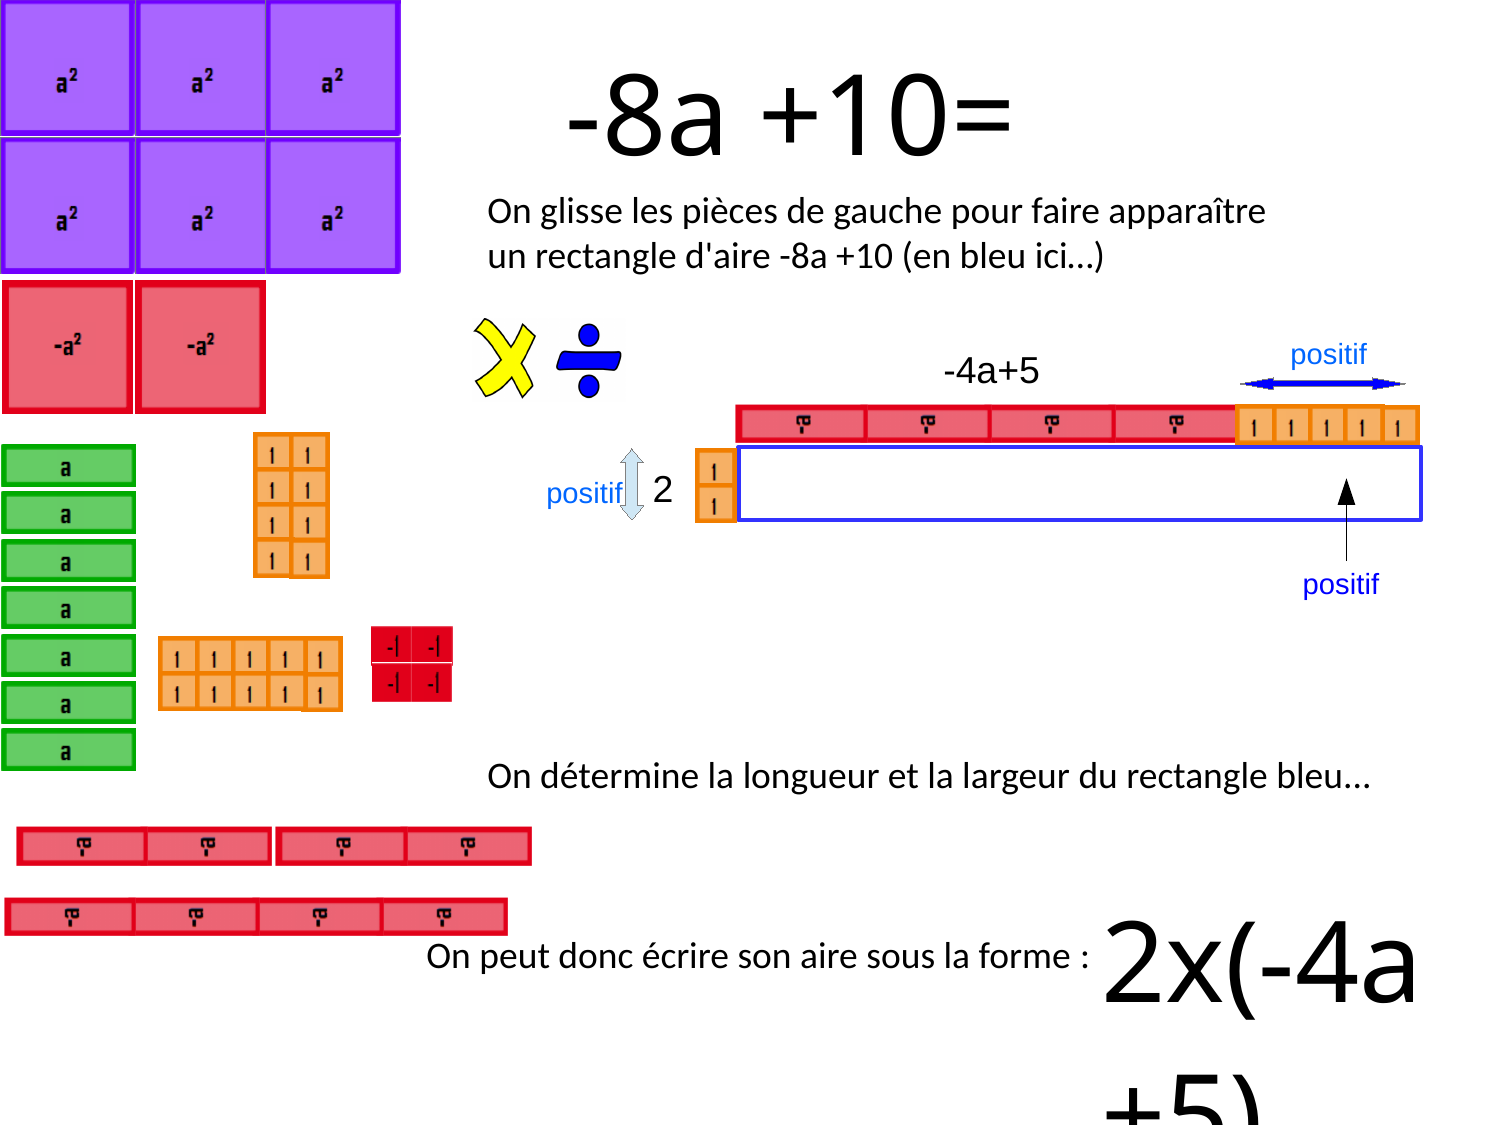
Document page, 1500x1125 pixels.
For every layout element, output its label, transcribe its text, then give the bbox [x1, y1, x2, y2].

text_box positif [1287, 560, 1406, 609]
picture [2, 280, 133, 414]
picture [158, 636, 343, 712]
picture [0, 539, 136, 582]
picture [371, 625, 453, 703]
picture [0, 634, 136, 677]
text_box On peut donc écrire son aire sous la forme : [411, 933, 1123, 994]
picture [135, 280, 266, 414]
text_box 2x(-4a +5) [1086, 874, 1500, 1016]
text_box positif [1275, 330, 1394, 379]
text_box [738, 446, 1421, 520]
text_box [1240, 377, 1406, 390]
picture [0, 728, 136, 771]
text_box On détermine la longueur et la largeur du rectangle bleu... [472, 744, 1388, 849]
picture [275, 826, 532, 866]
picture [4, 897, 508, 936]
picture [0, 0, 401, 136]
picture [0, 491, 136, 534]
text_box -8a +10= [551, 35, 1031, 186]
text_box [638, 505, 644, 513]
text_box [620, 448, 644, 470]
picture [0, 444, 136, 487]
picture [735, 404, 1420, 445]
picture [0, 137, 401, 274]
text_box 2 [637, 460, 689, 536]
picture [253, 432, 330, 579]
picture [0, 681, 136, 724]
picture [695, 448, 737, 523]
picture [0, 586, 136, 629]
text_box positif [531, 470, 638, 518]
picture [16, 826, 272, 866]
picture [472, 318, 626, 402]
text_box On glisse les pièces de gauche pour faire apparaître un rectangle d'aire -8a +10 (en bleu ici…) [472, 178, 1291, 284]
text_box -4a+5 [928, 342, 1055, 400]
